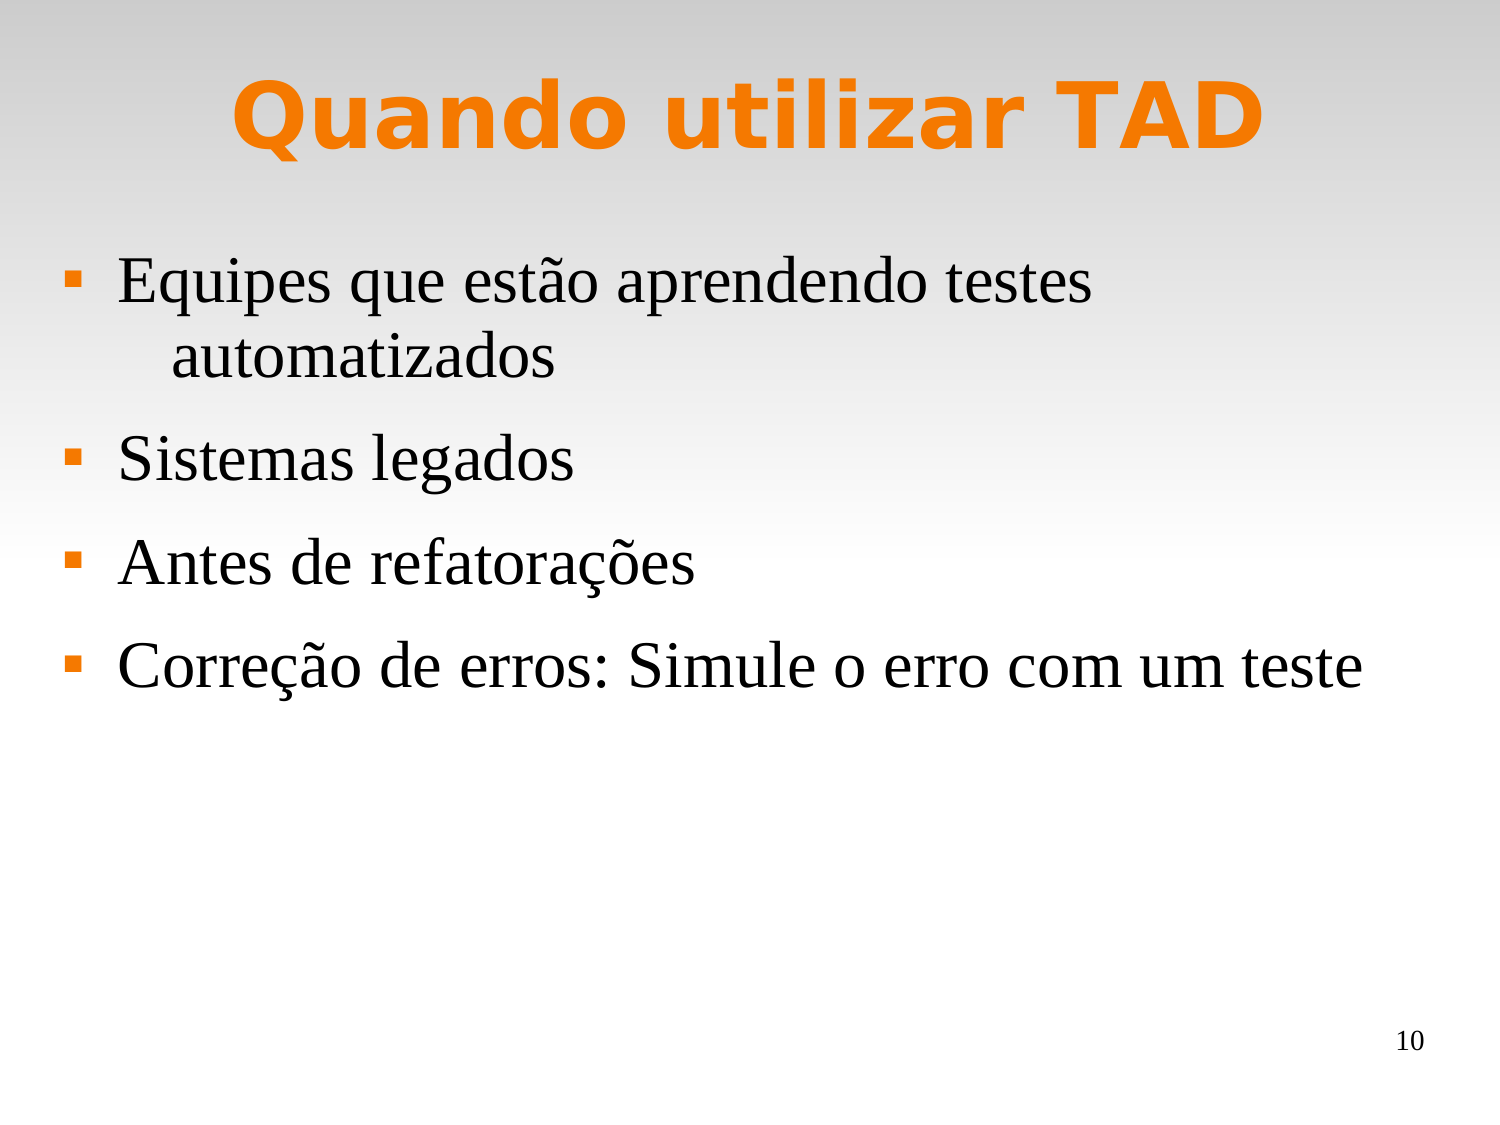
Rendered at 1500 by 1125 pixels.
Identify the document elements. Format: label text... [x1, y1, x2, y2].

title Quando utilizar TAD [29, 30, 1469, 204]
list Equipes que estão aprendendo testes automatizados Sistemas legados Antes de refatorações Correção de erros: Simule o erro com um teste [29, 243, 1469, 1087]
